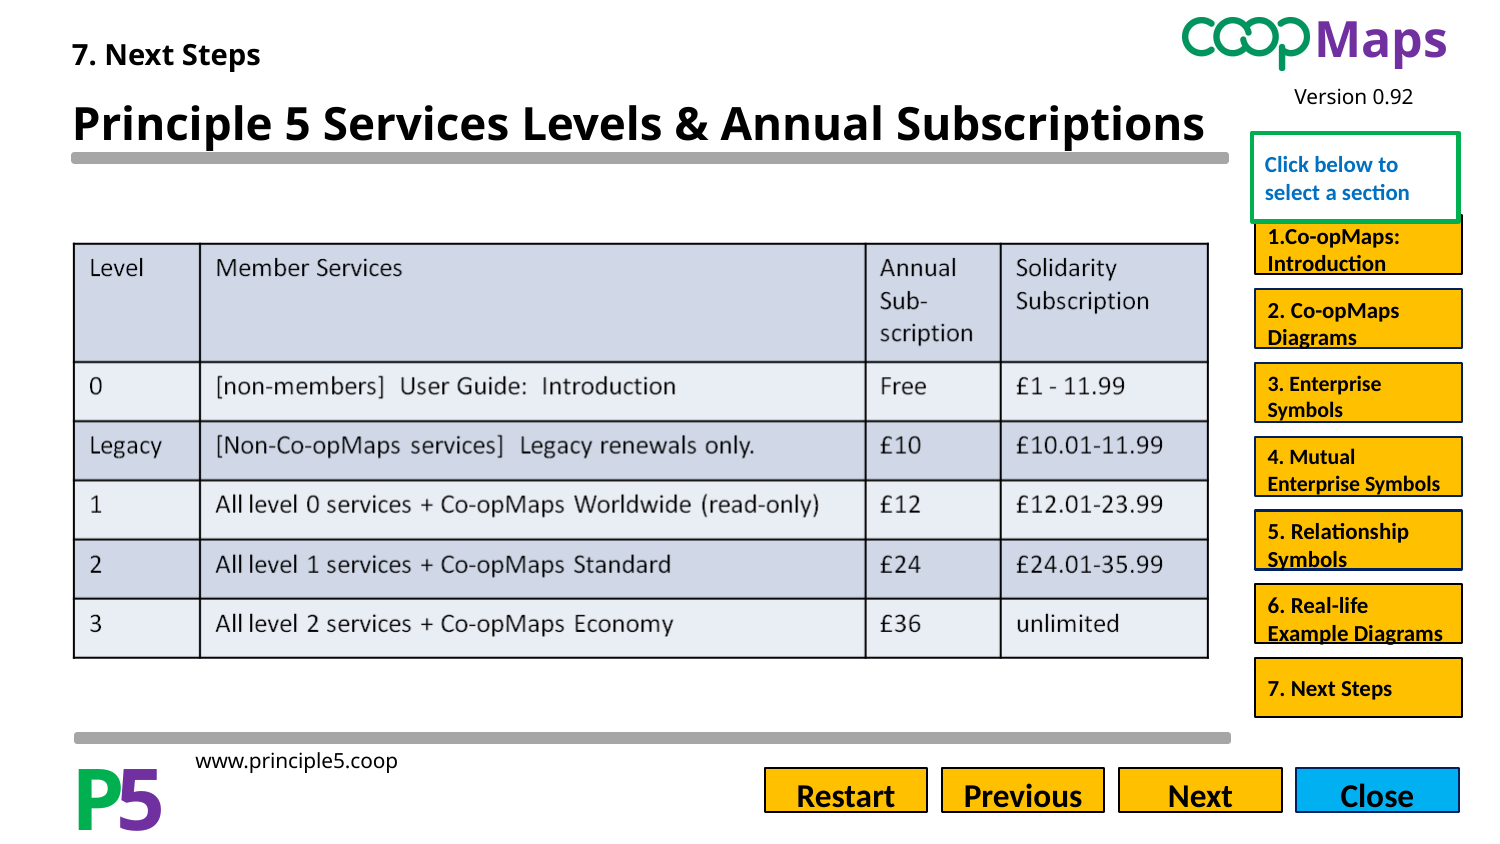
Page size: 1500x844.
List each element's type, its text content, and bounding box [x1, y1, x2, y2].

text_box www.principle5.coop [177, 744, 473, 783]
text_box P [59, 738, 103, 827]
text_box Close [1296, 767, 1459, 813]
text_box [74, 154, 1226, 161]
text_box Principle 5 Services Levels & Annual Subscriptions [59, 88, 1227, 158]
text_box 5 [103, 744, 199, 827]
text_box Restart [764, 767, 928, 813]
text_box 2. Co-opMaps Diagrams [1254, 289, 1462, 349]
text_box [76, 735, 1229, 742]
text_box 7. Next Steps [59, 29, 274, 78]
text_box Maps [1299, 0, 1460, 76]
text_box Version 0.92 [1281, 73, 1459, 119]
text_box Previous [942, 767, 1105, 813]
text_box 6. Real-life Example Diagrams [1254, 584, 1462, 644]
text_box 7. Next Steps [1254, 658, 1462, 718]
picture [1181, 17, 1310, 71]
text_box Next [1119, 767, 1282, 813]
text_box 5. Relationship Symbols [1254, 510, 1462, 570]
text_box 1.Co-opMaps: Introduction [1254, 215, 1462, 275]
text_box 3. Enterprise Symbols [1254, 362, 1462, 422]
text_box Click below to select a section [1252, 132, 1459, 222]
picture [62, 232, 1220, 670]
text_box 4. Mutual Enterprise Symbols [1254, 436, 1462, 496]
